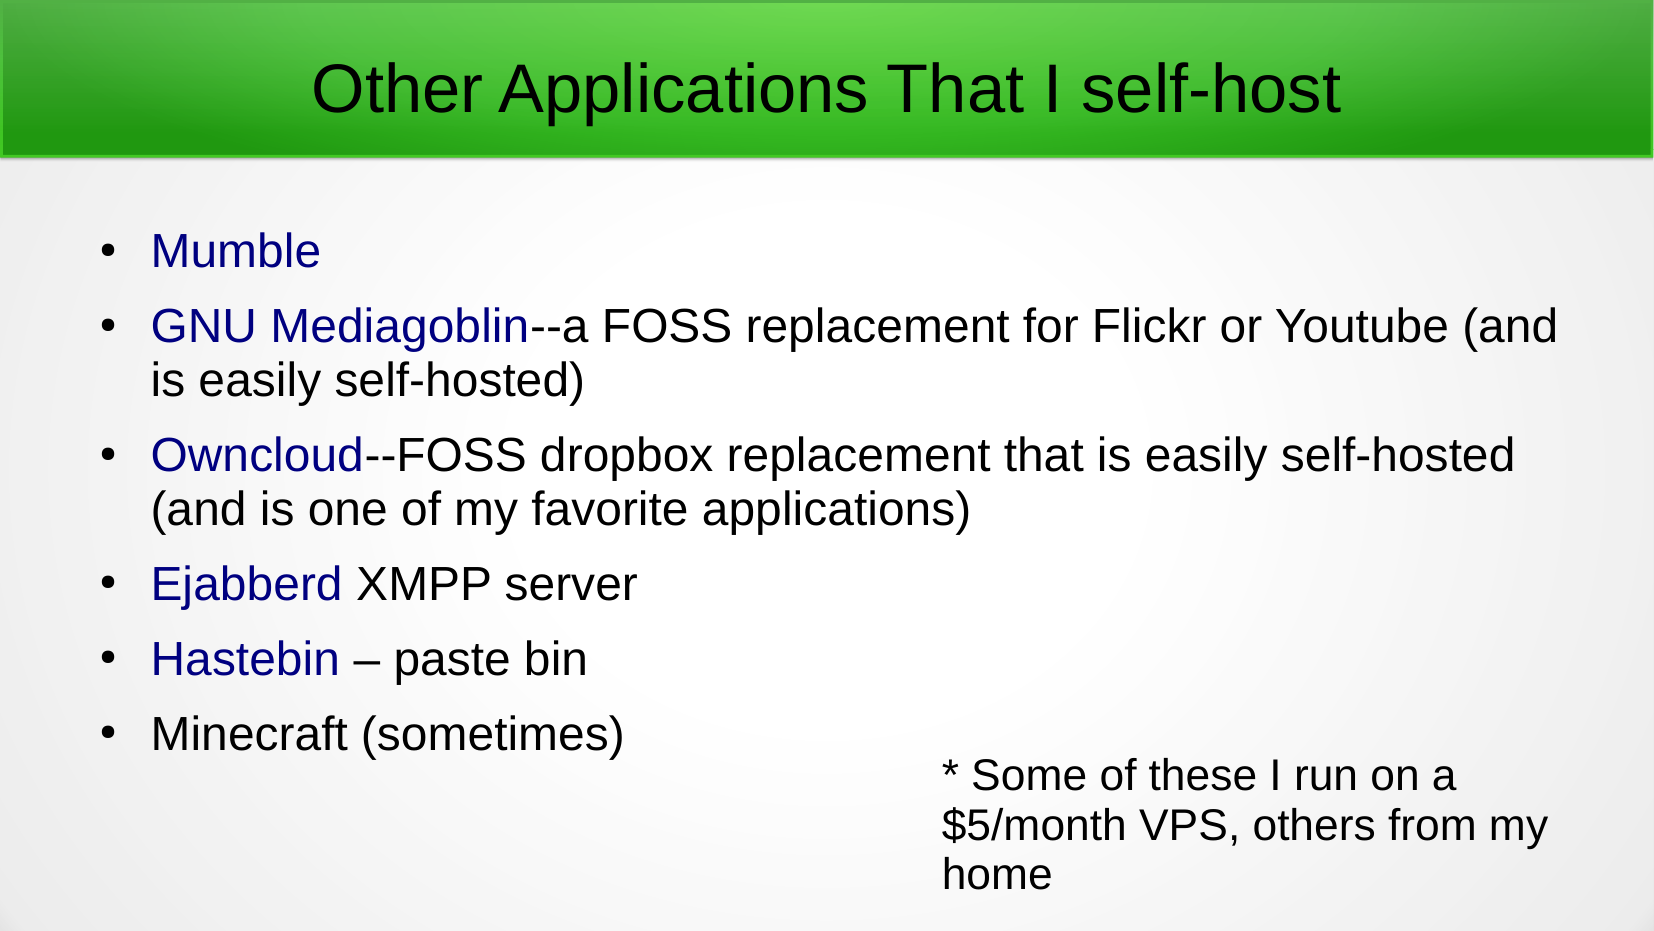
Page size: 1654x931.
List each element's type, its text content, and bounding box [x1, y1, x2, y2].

list * Some of these I run on a $5/month VPS, others from my home [878, 750, 1606, 901]
title Other Applications That I self-host [82, 35, 1571, 142]
list Mumble GNU Mediagoblin--a FOSS replacement for Flickr or Youtube (and is easily self-hosted) Owncloud--FOSS dropbox replacement that is easily self-hosted (and is one of my favorite applications) Ejabberd XMPP server Hastebin – paste bin Minecraft (sometimes) [82, 224, 1572, 764]
